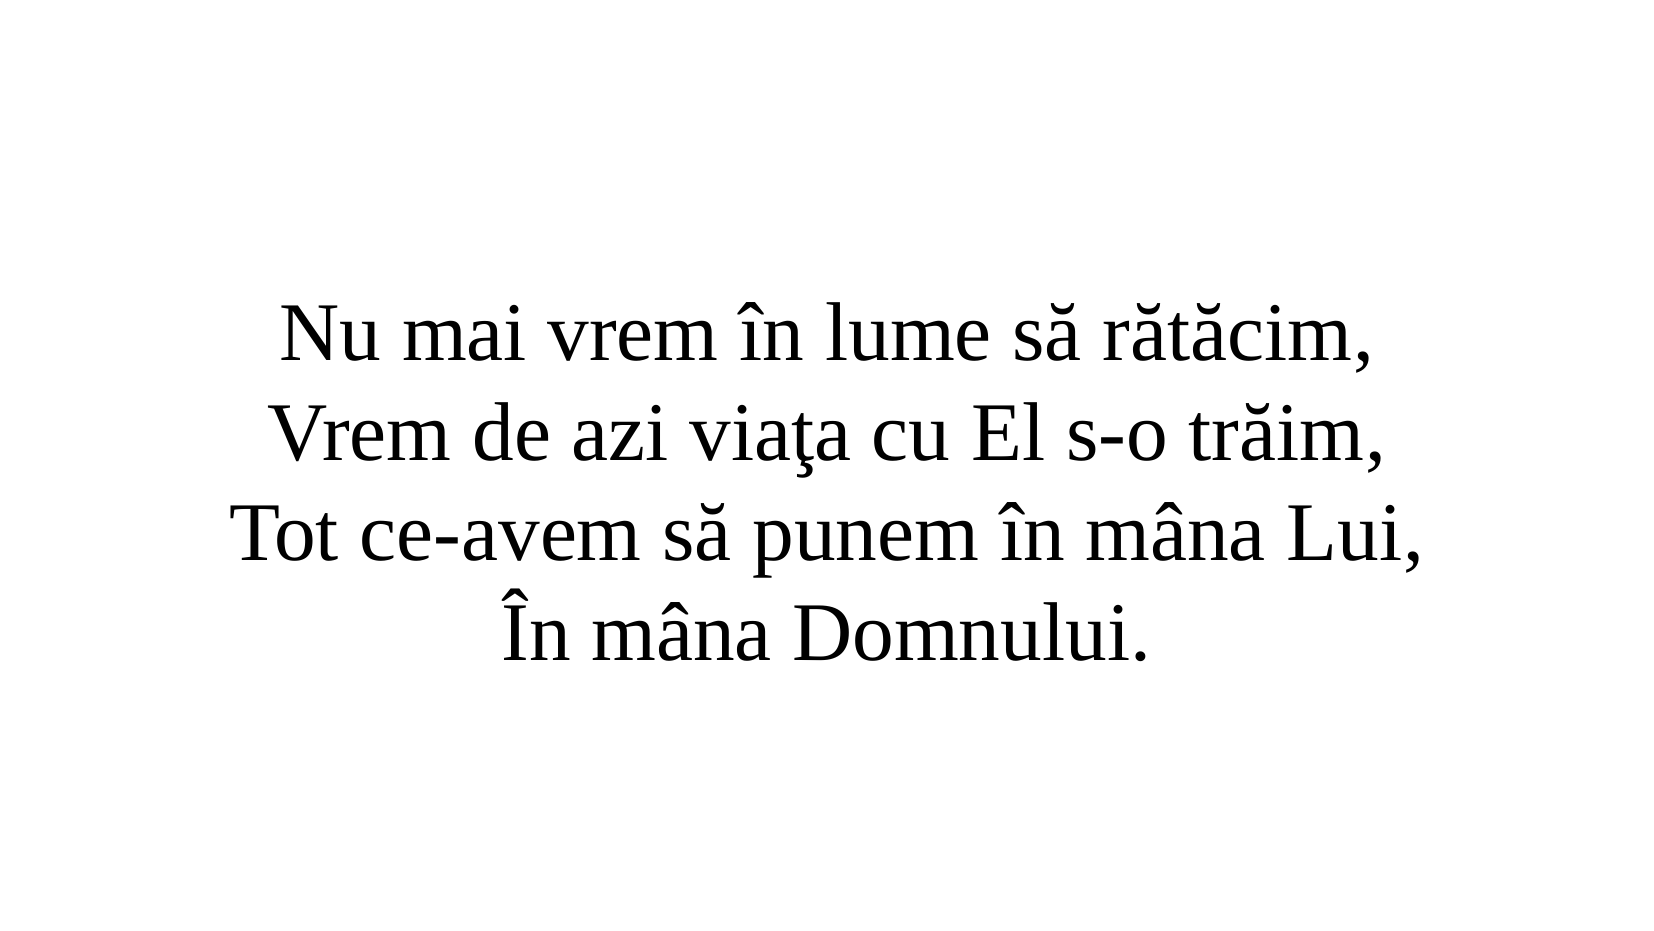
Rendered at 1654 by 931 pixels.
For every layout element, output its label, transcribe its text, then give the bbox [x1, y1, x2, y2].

subtitle Nu mai vrem în lume să rătăcim, Vrem de azi viaţa cu El s-o trăim, Tot ce-avem să punem în mâna Lui, În mâna Domnului. [0, 269, 1654, 622]
